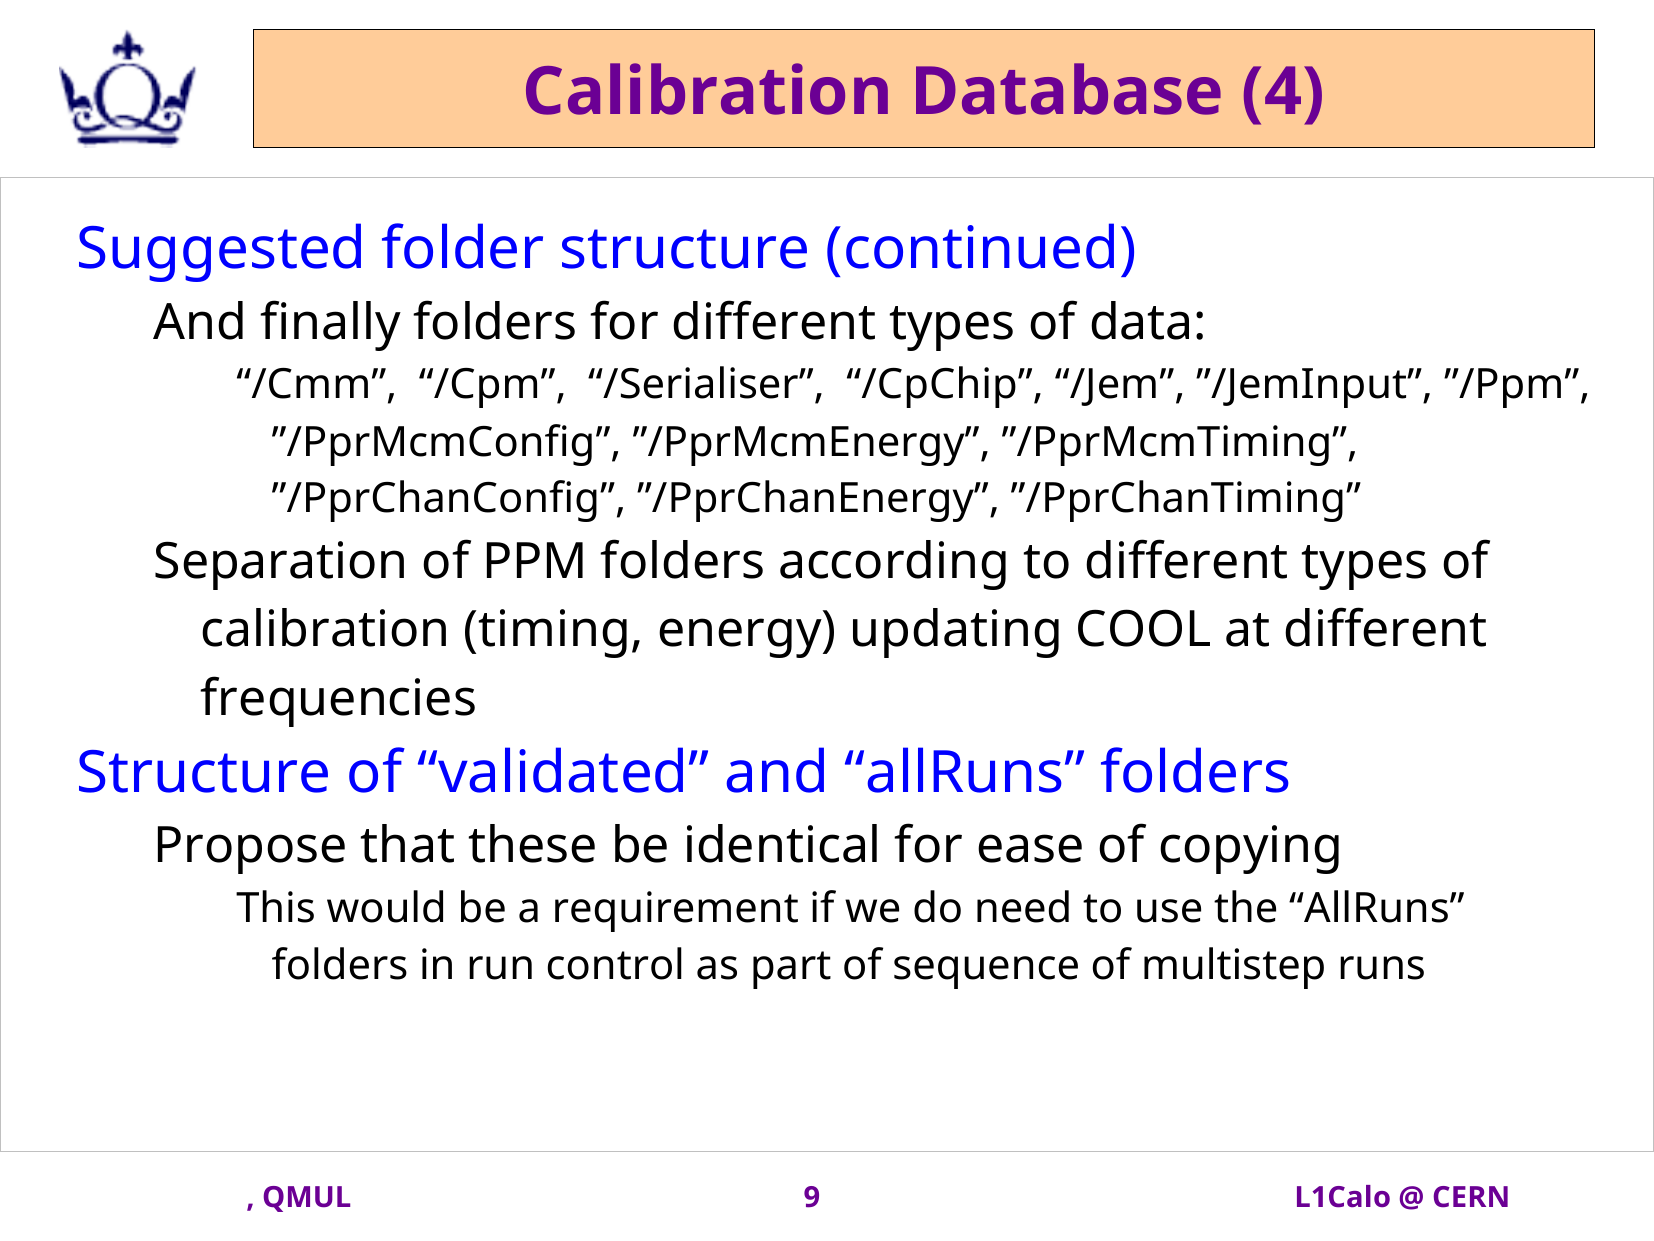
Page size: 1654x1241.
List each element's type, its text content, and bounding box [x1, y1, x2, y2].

title Calibration Database (4) [253, 29, 1595, 148]
picture [59, 29, 200, 148]
list Suggested folder structure (continued) And finally folders for different types of data: “/Cmm”, “/Cpm”, “/Serialiser”, “/CpChip”, “/Jem”, ”/JemInput”, ”/Ppm”, ”/PprMcmConfig”, ”/PprMcmEnergy”, ”/PprMcmTiming”, ”/PprChanConfig”, ”/PprChanEnergy”, ”/PprChanTiming” Separation of PPM folders according to different types of calibration (timing, energy) updating COOL at different frequencies Structure of “validated” and “allRuns” folders Propose that these be identical for ease of copying This would be a requirement if we do need to use the “AllRuns” folders in run control as part of sequence of multistep runs [59, 206, 1603, 1127]
